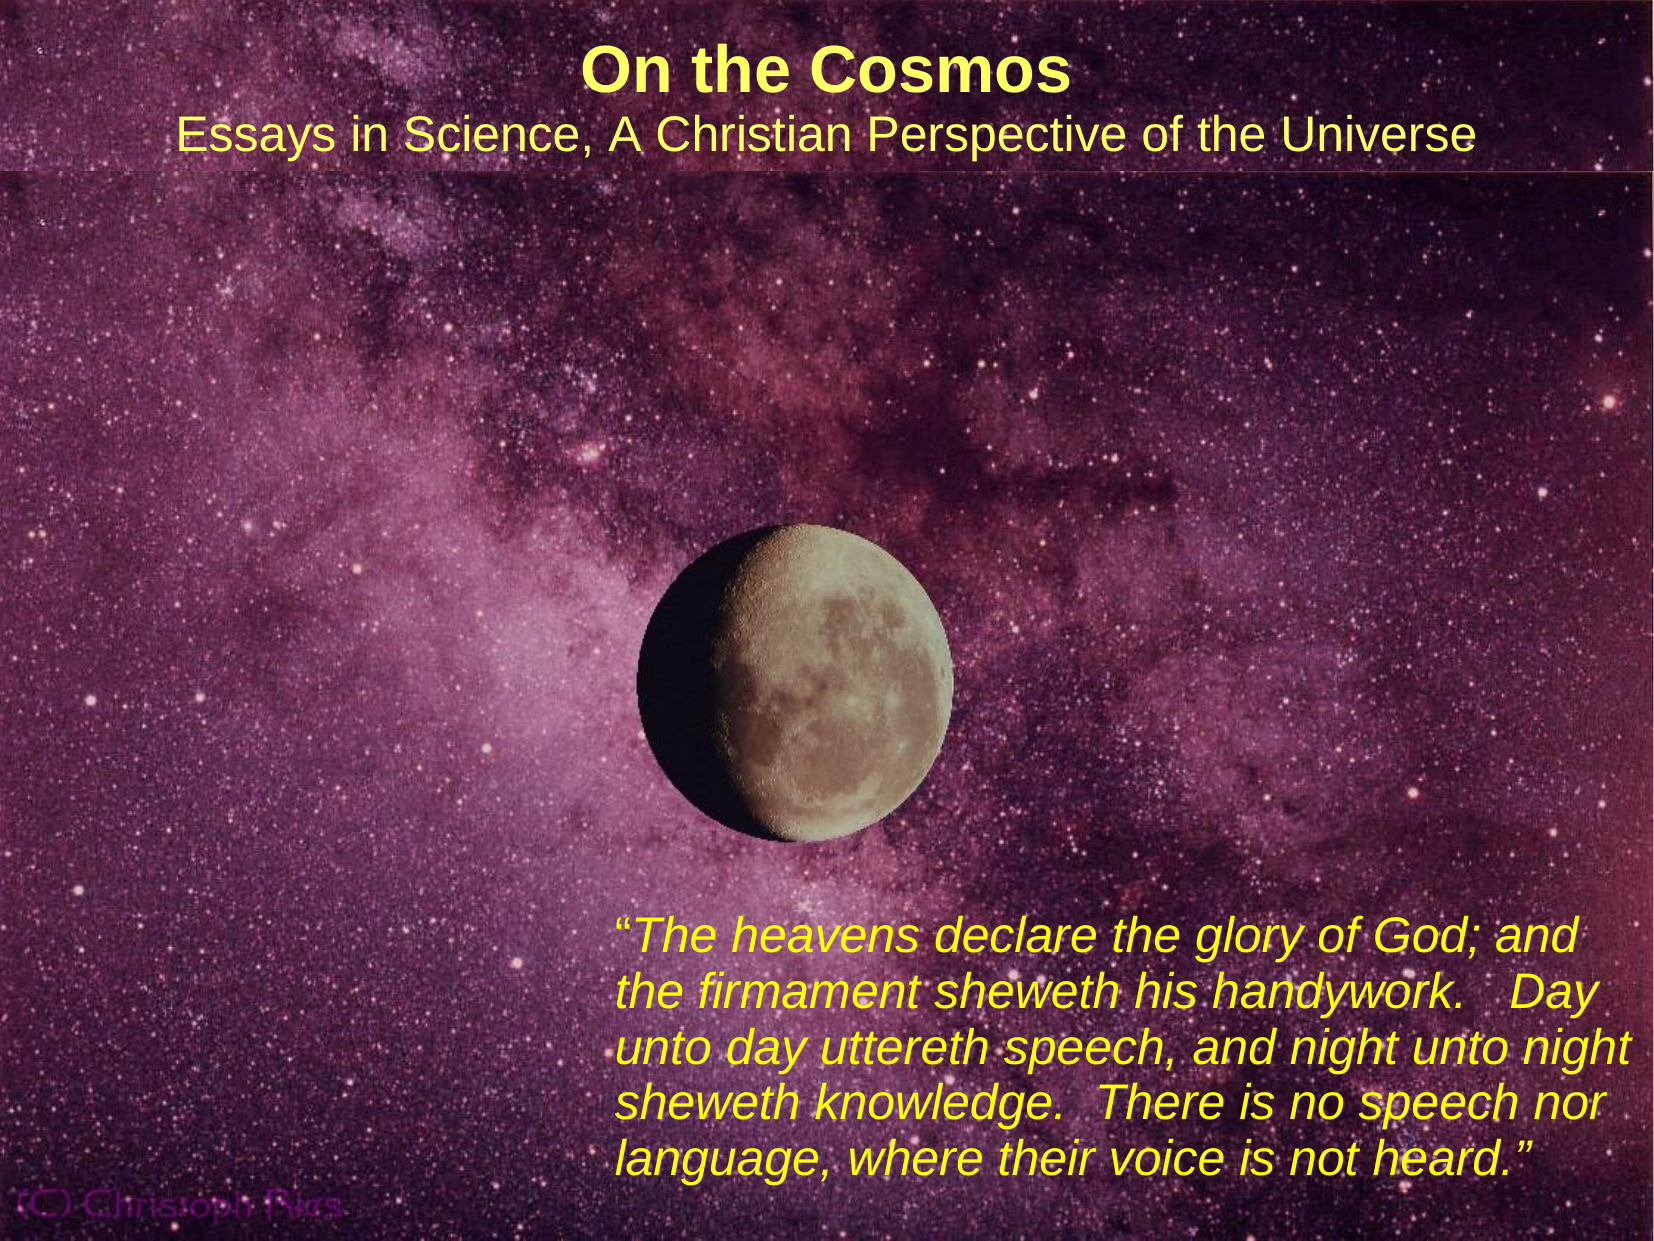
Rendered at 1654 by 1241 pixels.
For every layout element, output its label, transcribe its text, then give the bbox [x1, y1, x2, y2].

picture [0, 0, 1654, 1241]
text_box “The heavens declare the glory of God; and the firmament sheweth his handywork. Day unto day uttereth speech, and night unto night sheweth knowledge. There is no speech nor language, where their voice is not heard.” [600, 900, 1651, 1193]
